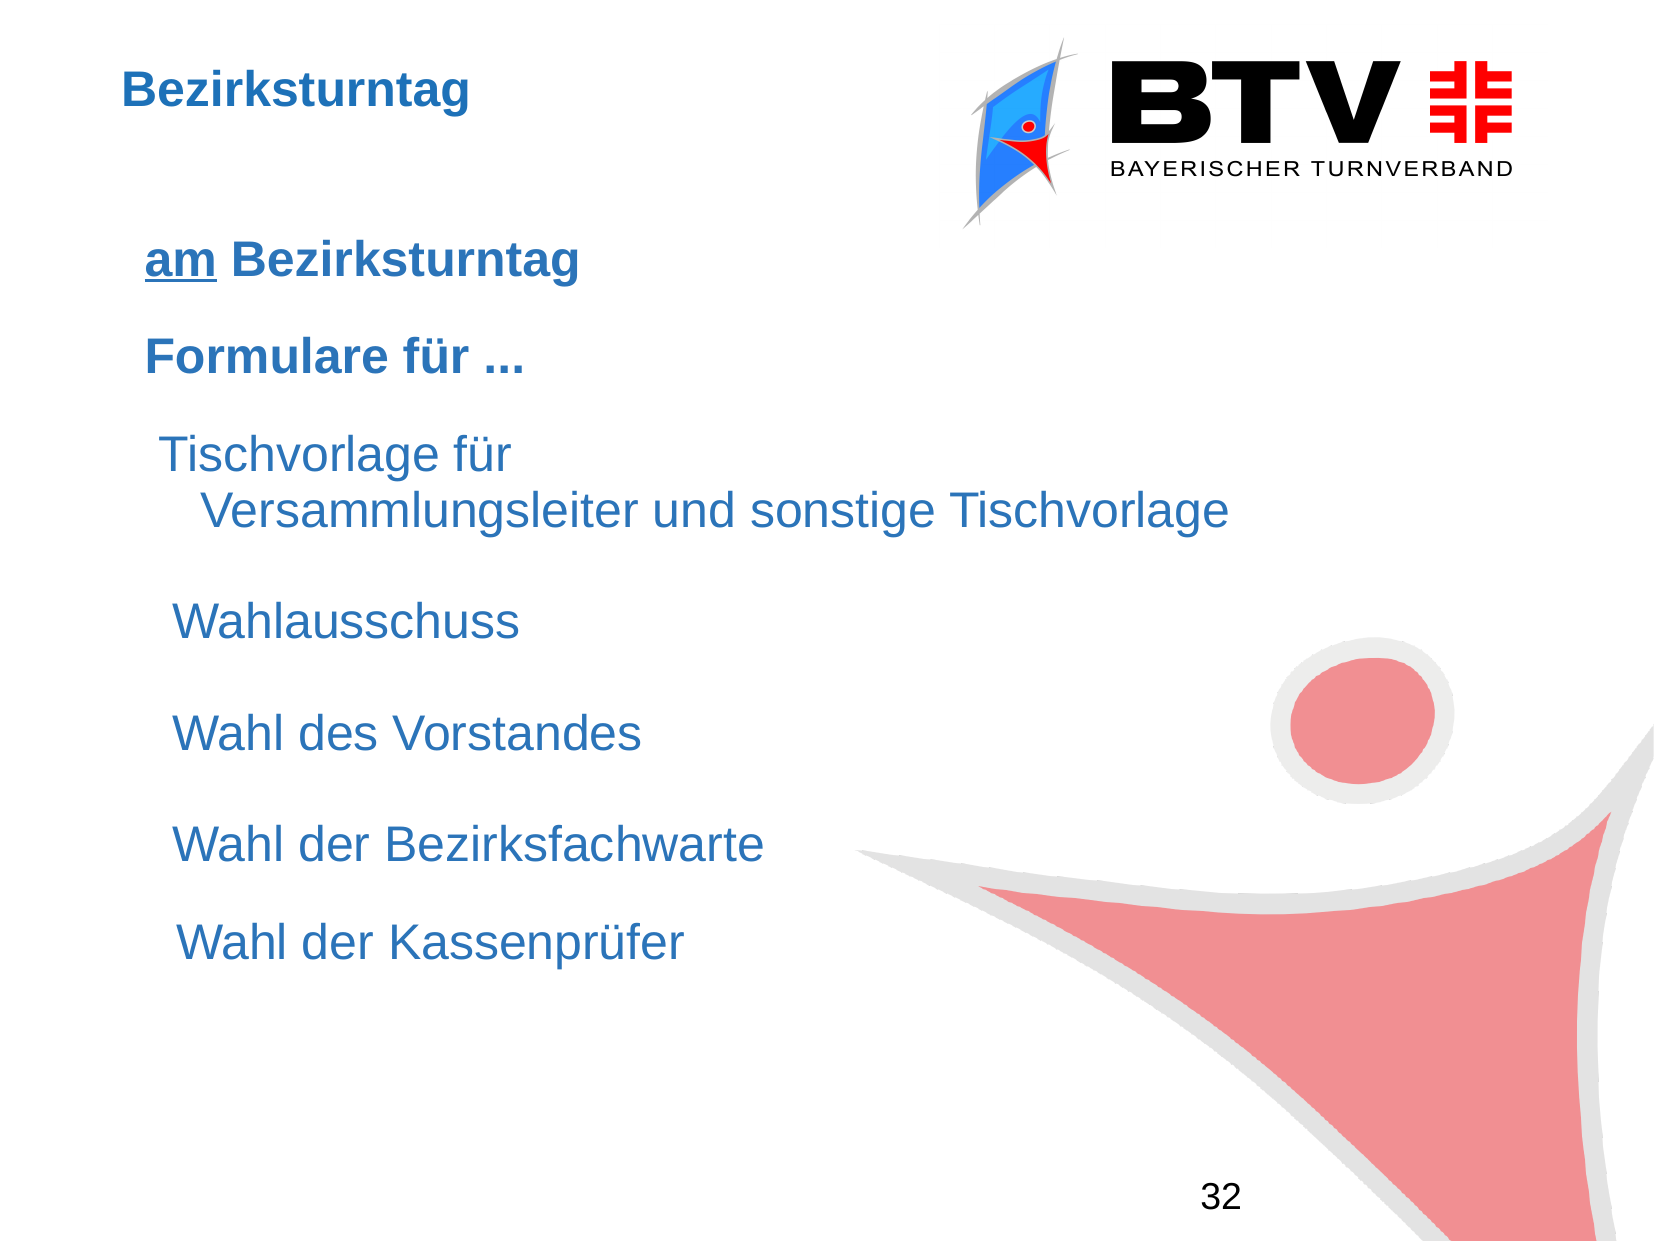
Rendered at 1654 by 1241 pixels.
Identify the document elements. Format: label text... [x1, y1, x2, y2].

text_box <Nummer> [1185, 1169, 1571, 1216]
picture [939, 24, 1548, 224]
subtitle am Bezirksturntag Formulare für ... Tischvorlage für Versammlungsleiter und sonstige Tischvorlage Wahlausschuss Wahl des Vorstandes Wahl der Bezirksfachwarte Wahl der Kassenprüfer [129, 224, 1595, 1158]
title Bezirksturntag [106, 54, 892, 201]
picture [854, 637, 1654, 1241]
